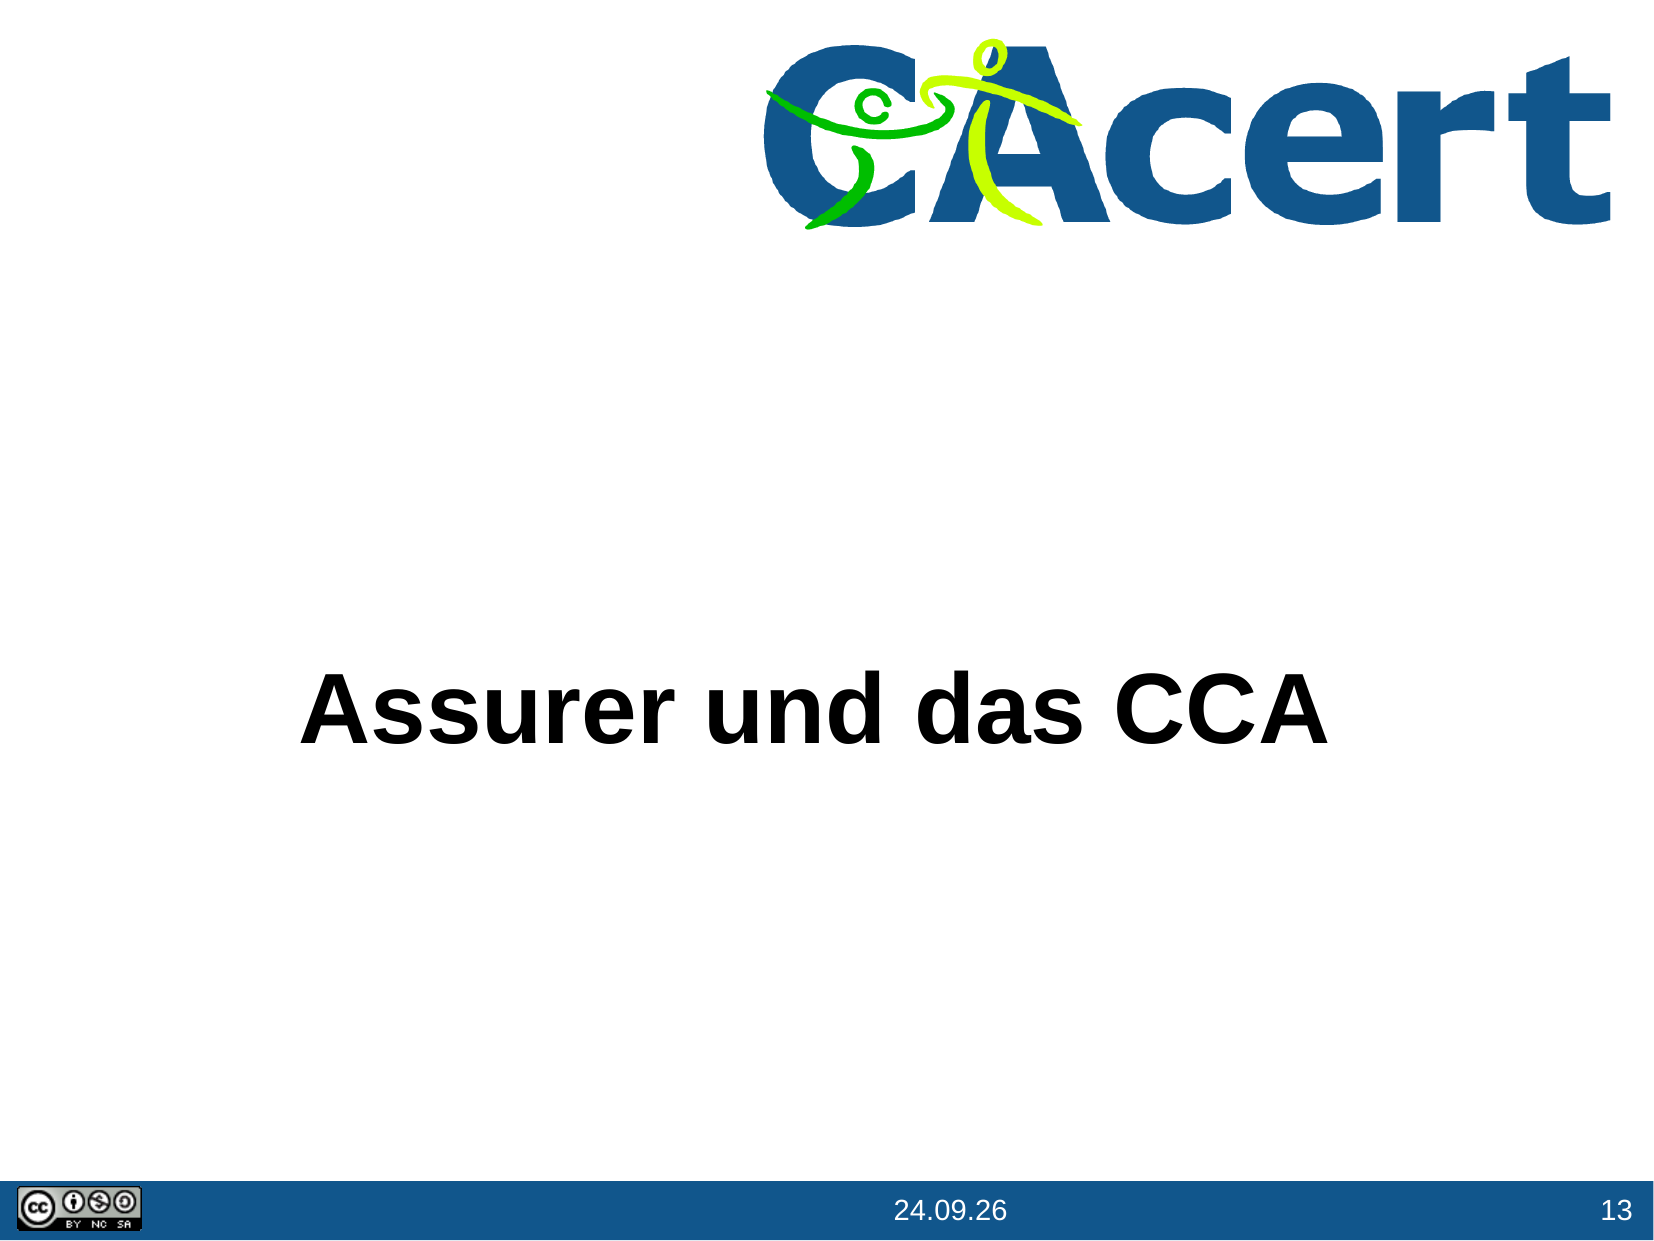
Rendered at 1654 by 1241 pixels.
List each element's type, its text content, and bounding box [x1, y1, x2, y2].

title Assurer und das CCA [70, 295, 1560, 1123]
picture [761, 35, 1613, 231]
picture [17, 1186, 142, 1231]
